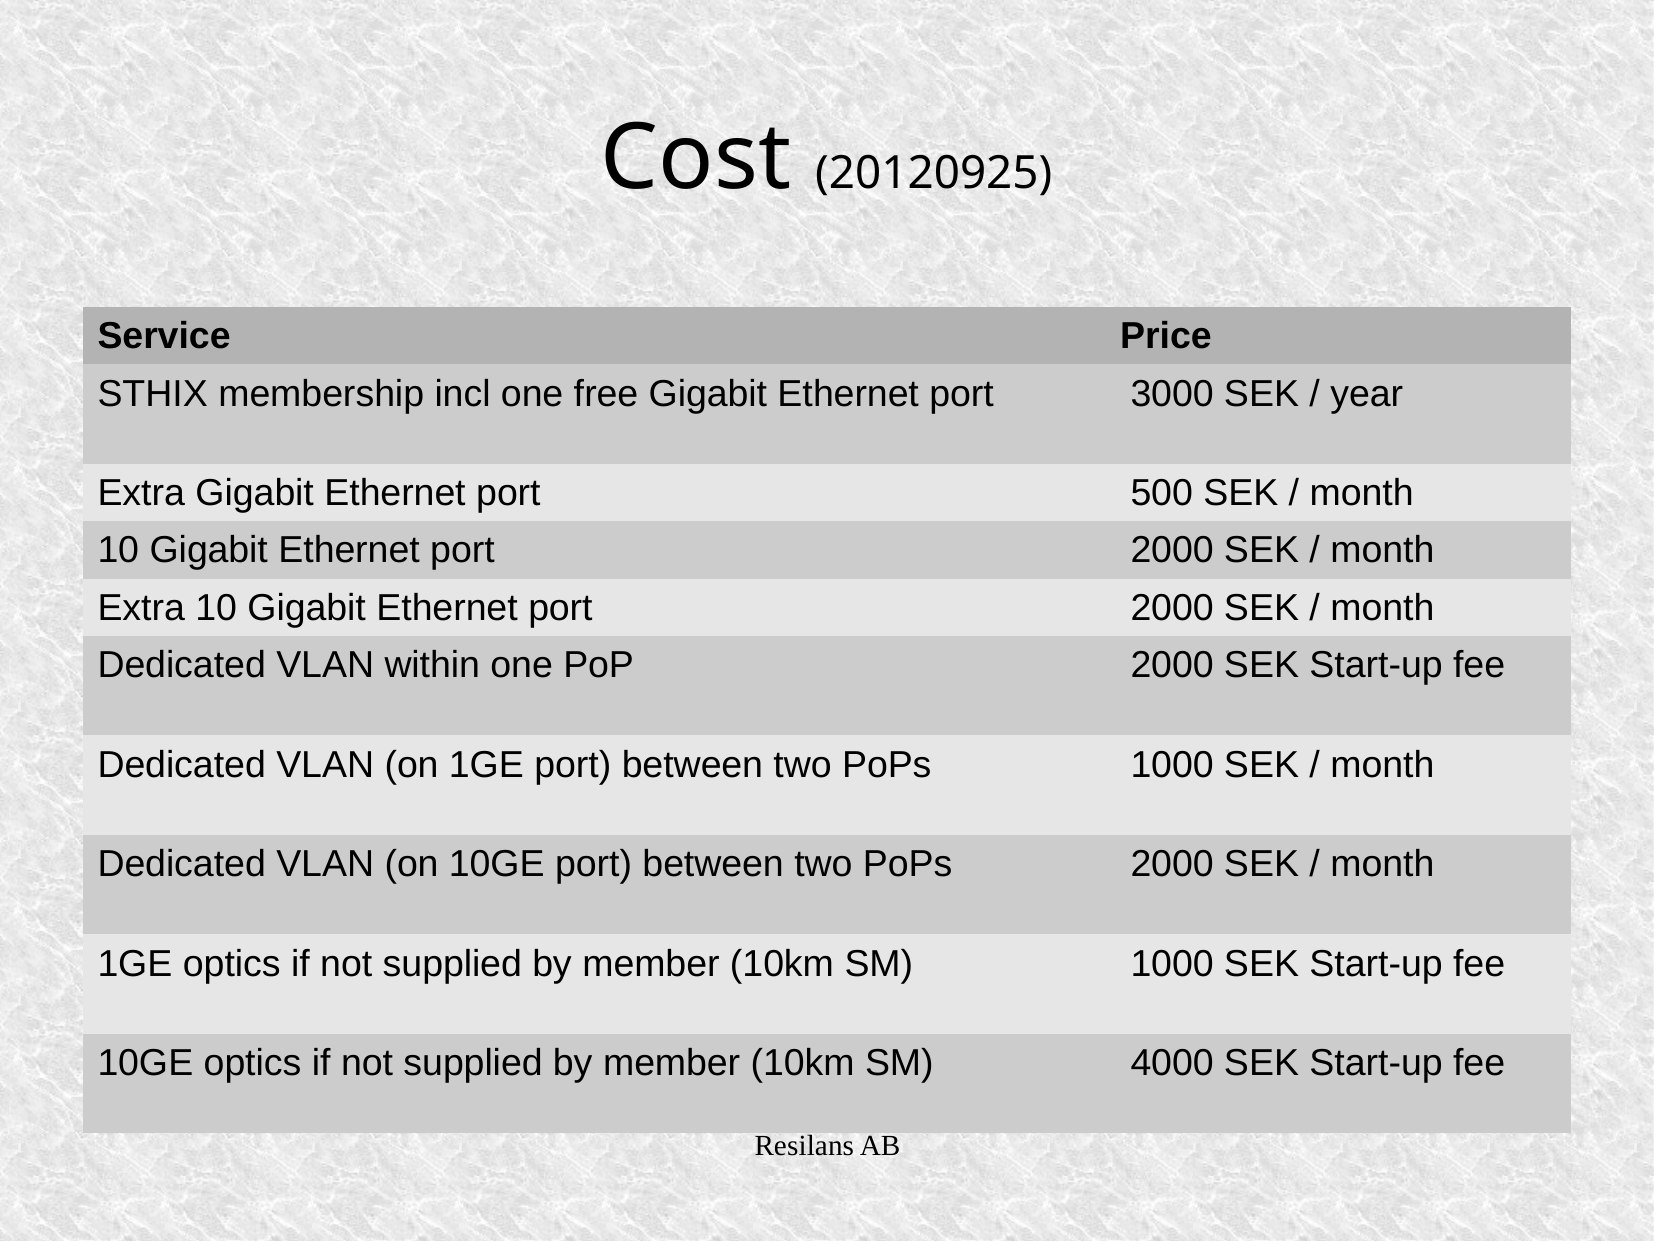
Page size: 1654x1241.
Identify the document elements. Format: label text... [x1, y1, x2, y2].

table_header Price [1105, 307, 1571, 364]
table_cell 10GE optics if not supplied by member (10km SM) [83, 1034, 1105, 1133]
table_cell 2000 SEK / month [1105, 835, 1571, 934]
table_cell 3000 SEK / year [1105, 364, 1571, 464]
table_cell 1GE optics if not supplied by member (10km SM) [83, 934, 1105, 1034]
table_cell Dedicated VLAN (on 1GE port) between two PoPs [83, 735, 1105, 835]
table_header Service [83, 307, 1105, 364]
table_cell Extra Gigabit Ethernet port [83, 464, 1105, 521]
table_cell 1000 SEK / month [1105, 735, 1571, 835]
table_cell Dedicated VLAN within one PoP [83, 636, 1105, 735]
table_cell 10 Gigabit Ethernet port [83, 521, 1105, 579]
table_cell 2000 SEK / month [1105, 579, 1571, 636]
table_cell 500 SEK / month [1105, 464, 1571, 521]
table_cell 2000 SEK / month [1105, 521, 1571, 579]
table_cell STHIX membership incl one free Gigabit Ethernet port [83, 364, 1105, 464]
title Cost (20120925) [82, 49, 1571, 257]
table_cell Dedicated VLAN (on 10GE port) between two PoPs [83, 835, 1105, 934]
table_cell 4000 SEK Start-up fee [1105, 1034, 1571, 1133]
table_cell 1000 SEK Start-up fee [1105, 934, 1571, 1034]
table_cell 2000 SEK Start-up fee [1105, 636, 1571, 735]
picture [0, 0, 1654, 1241]
table_cell Extra 10 Gigabit Ethernet port [83, 579, 1105, 636]
